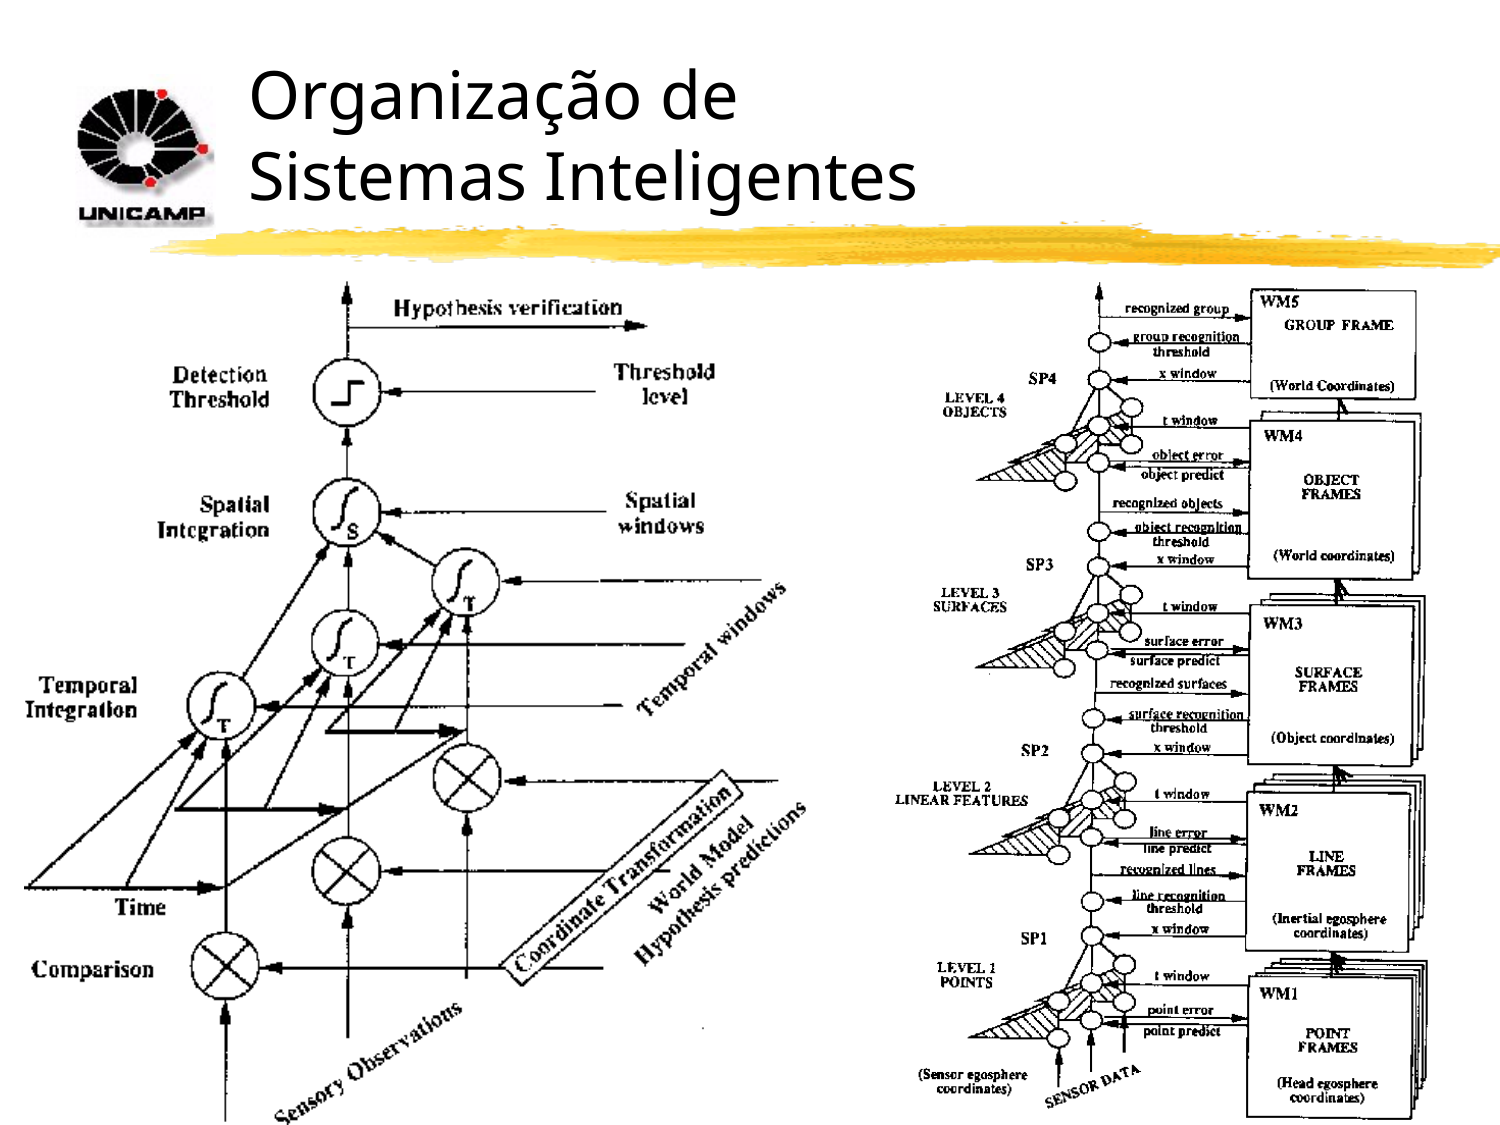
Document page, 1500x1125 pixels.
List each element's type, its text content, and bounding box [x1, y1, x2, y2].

picture [24, 74, 1500, 1125]
title Organização de Sistemas Inteligentes [233, 37, 1434, 225]
